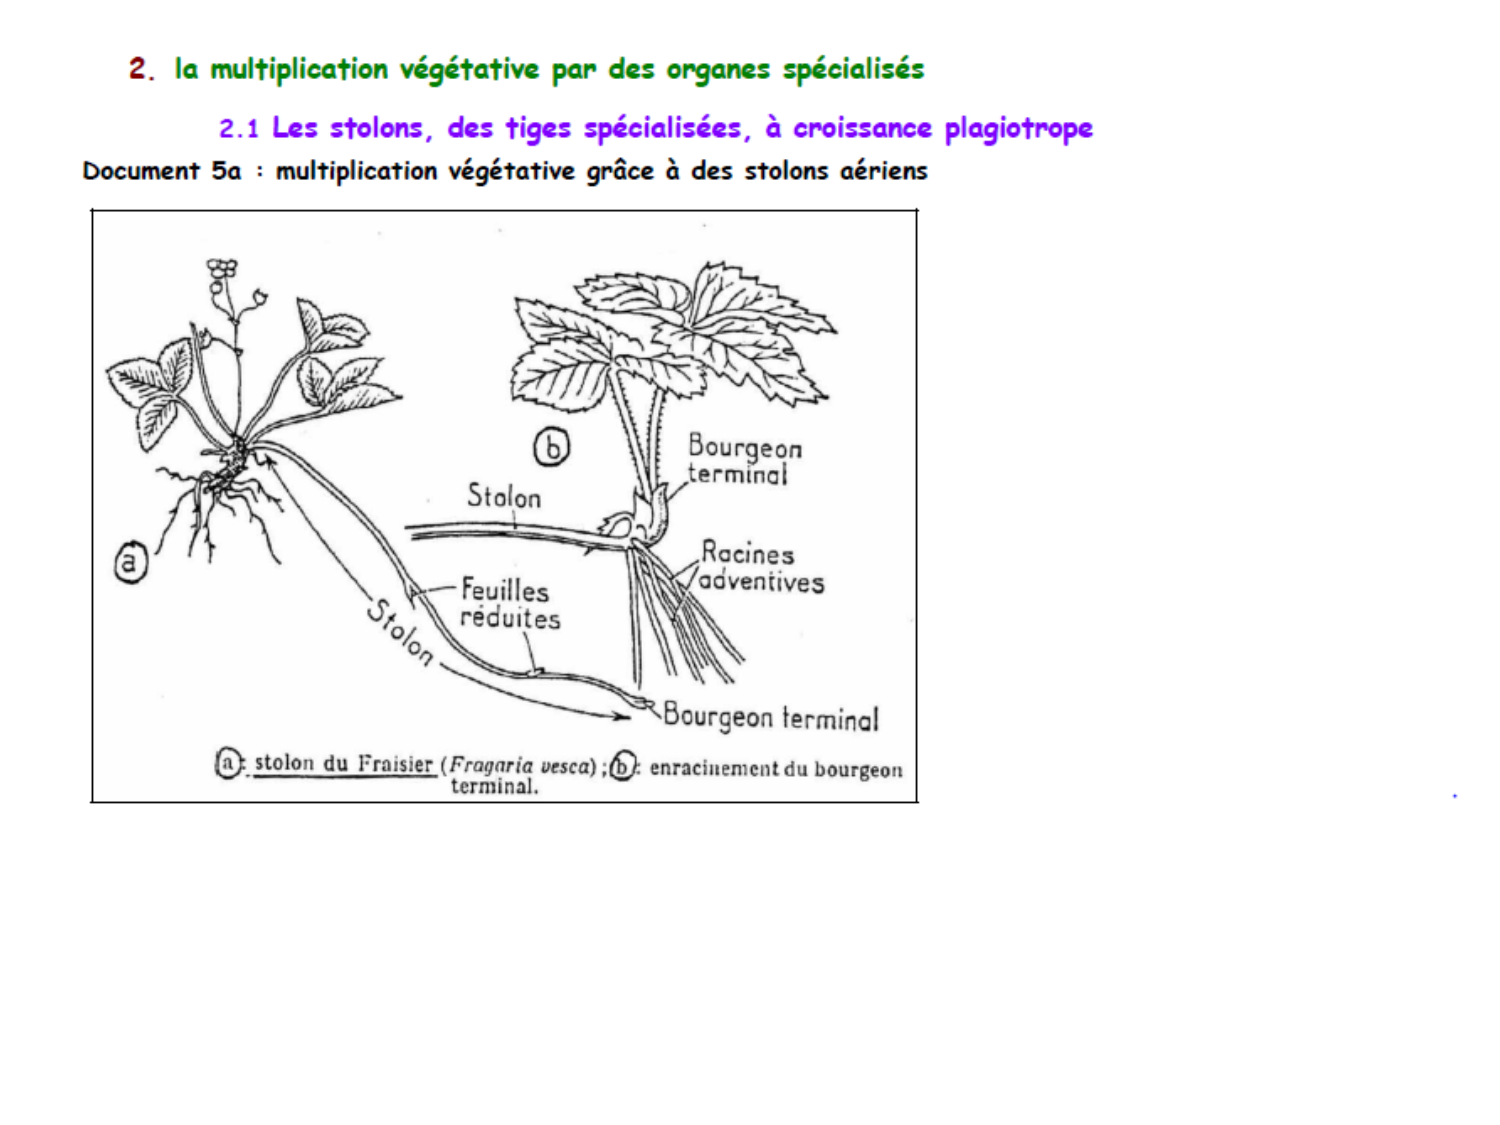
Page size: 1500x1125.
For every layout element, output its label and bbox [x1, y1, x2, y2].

picture [23, 42, 1461, 886]
